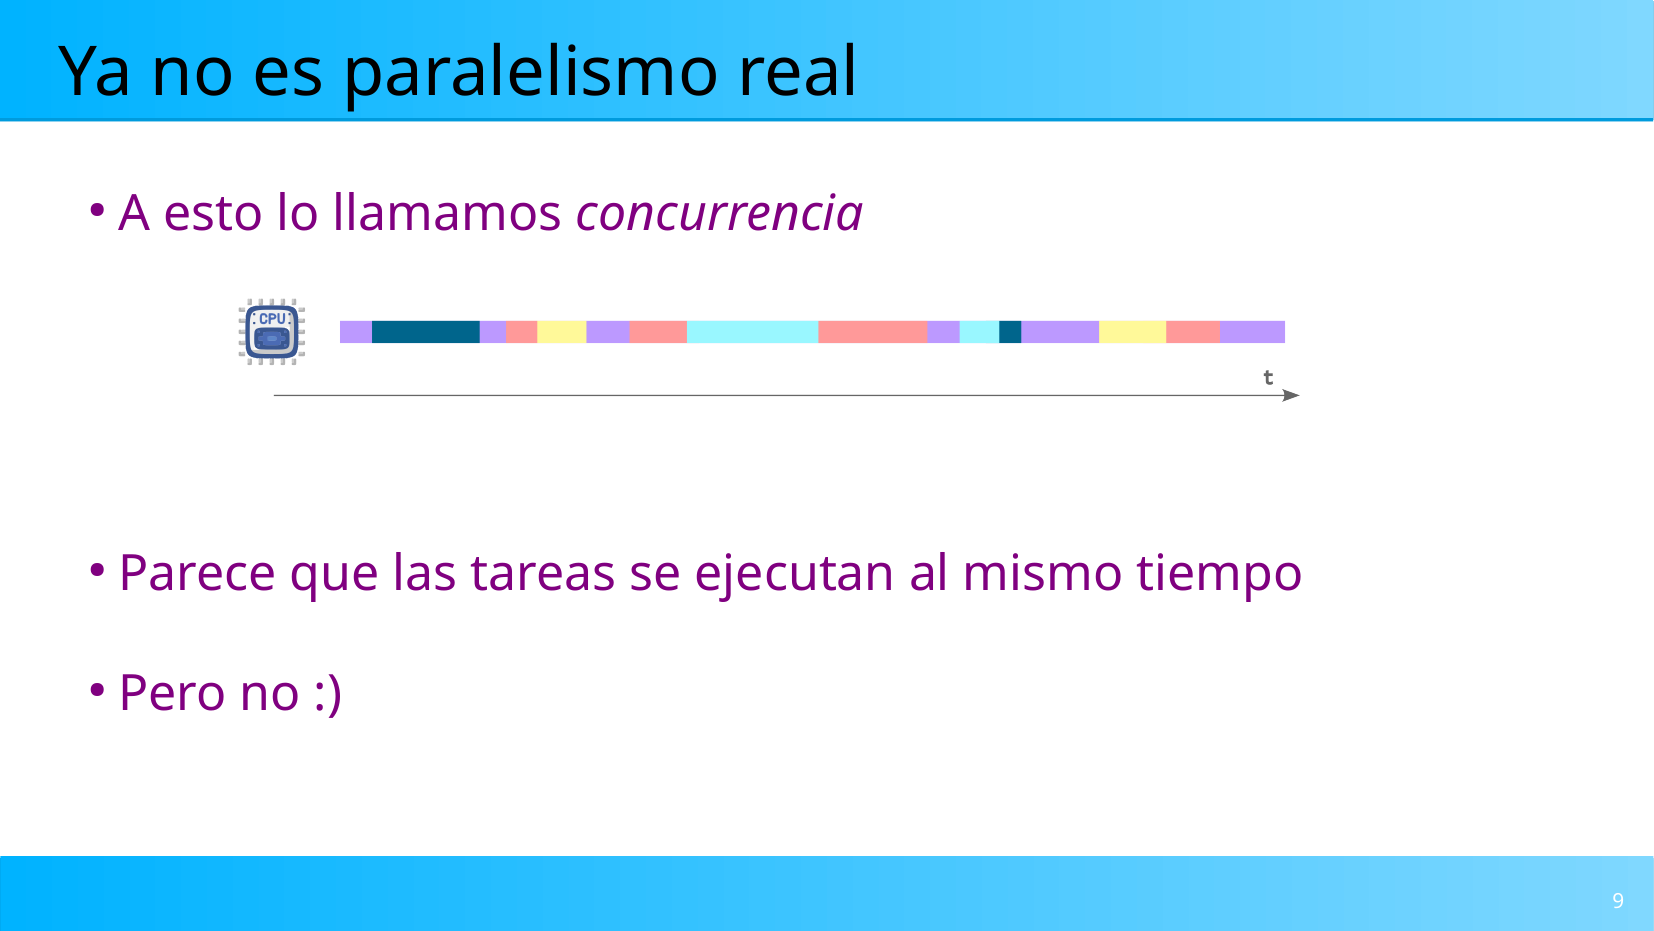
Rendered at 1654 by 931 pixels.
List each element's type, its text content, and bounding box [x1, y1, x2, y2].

title Ya no es paralelismo real [59, 29, 1595, 108]
list A esto lo llamamos concurrencia Parece que las tareas se ejecutan al mismo tiempo Pero no :) [59, 177, 1595, 768]
picture [236, 296, 1300, 402]
